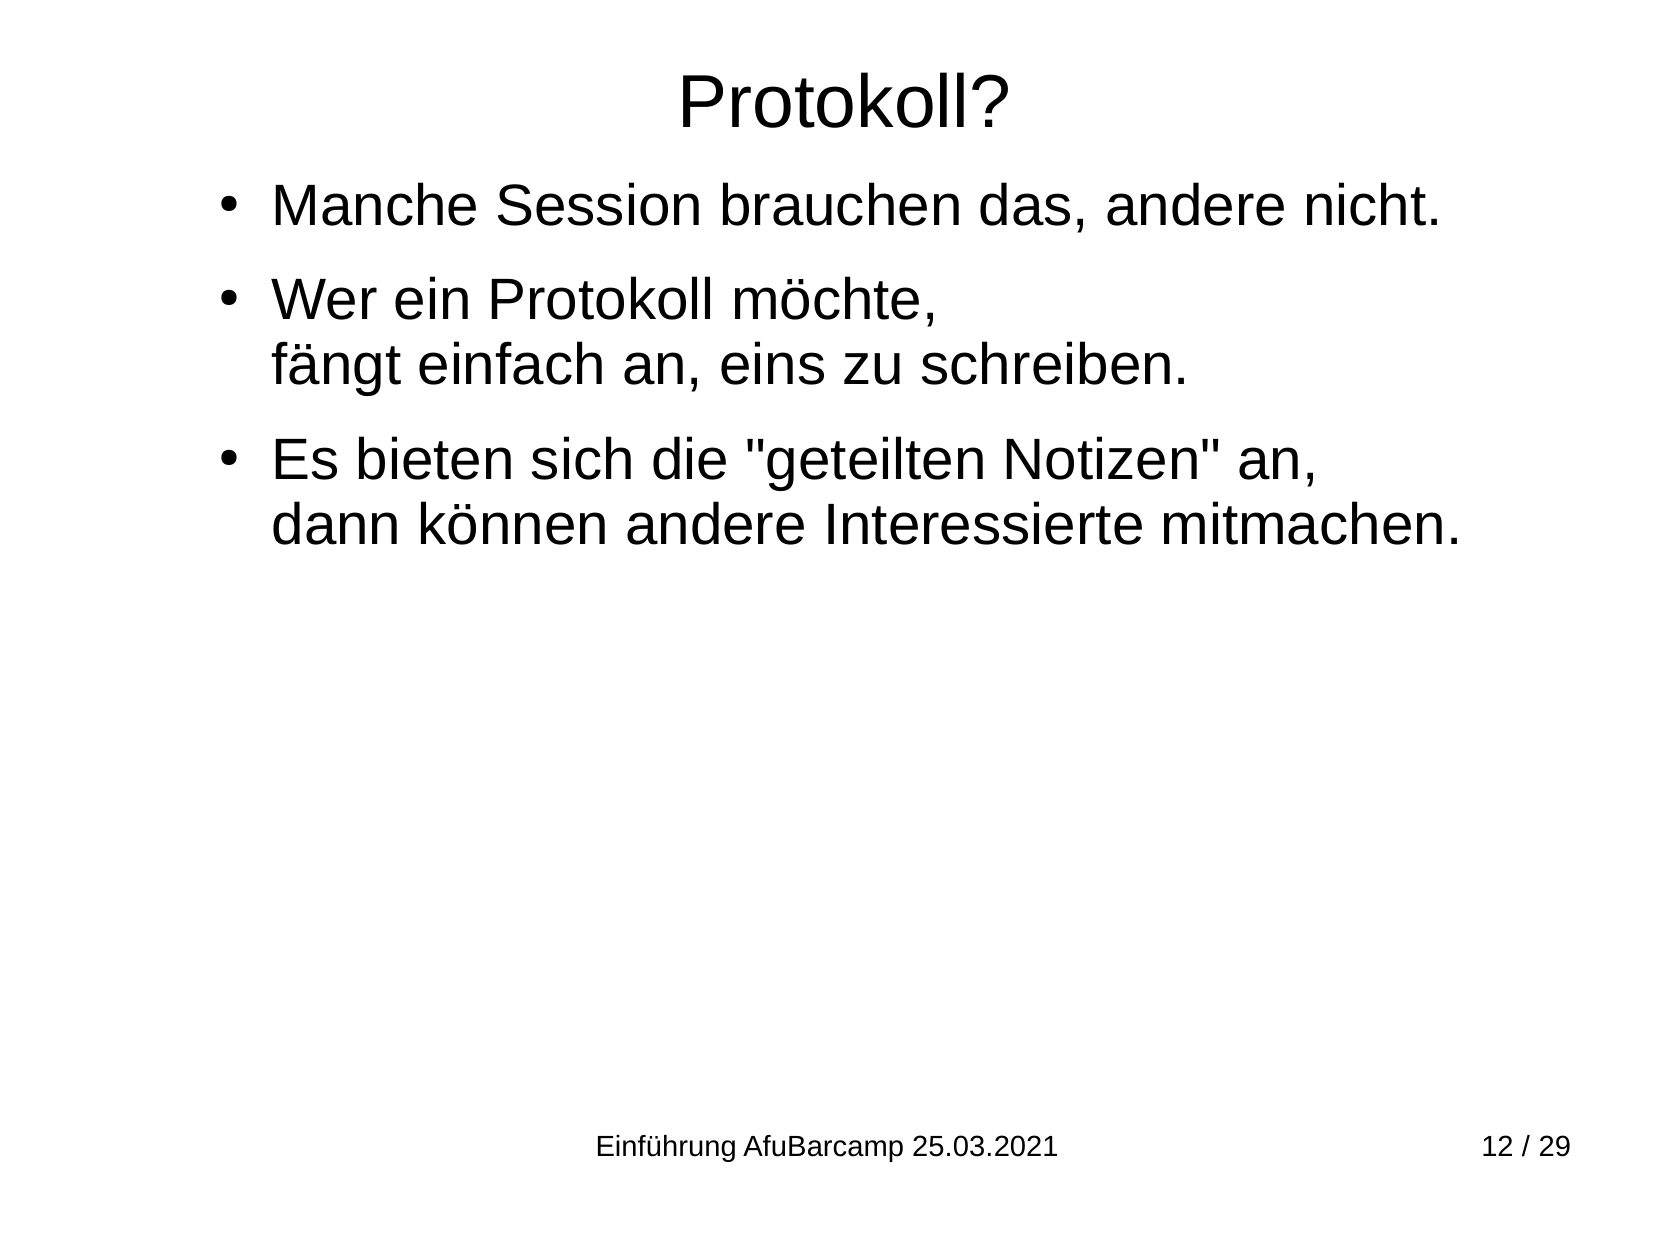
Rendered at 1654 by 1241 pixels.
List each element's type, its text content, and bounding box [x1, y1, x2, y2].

list Protokoll? Manche Session brauchen das, andere nicht. Wer ein Protokoll möchte, fängt einfach an, eins zu schreiben. Es bieten sich die "geteilten Notizen" an, dann können andere Interessierte mitmachen. [200, 59, 1489, 1069]
